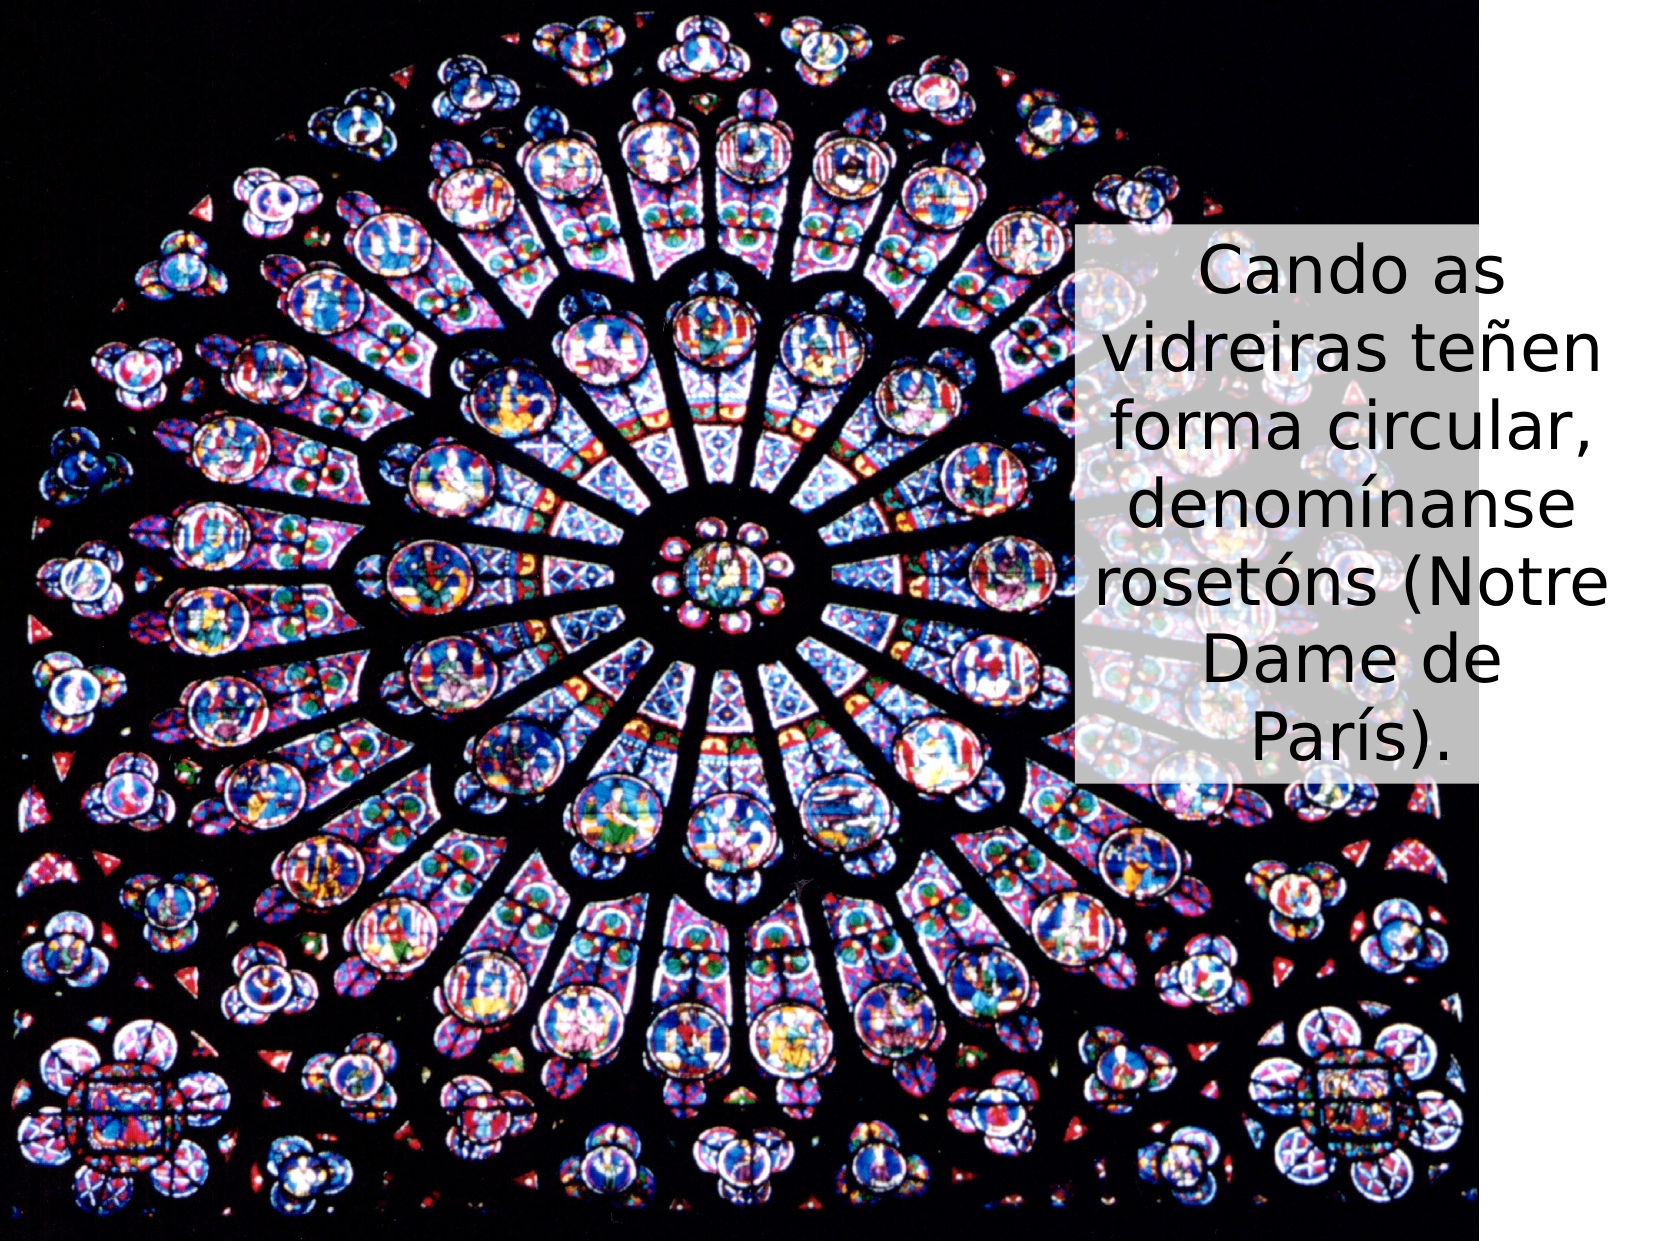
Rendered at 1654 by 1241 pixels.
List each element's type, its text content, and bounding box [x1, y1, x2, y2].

text_box Cando as vidreiras teñen forma circular, denomínanse rosetóns (Notre Dame de París). [1074, 224, 1630, 784]
picture [0, 0, 1479, 1241]
